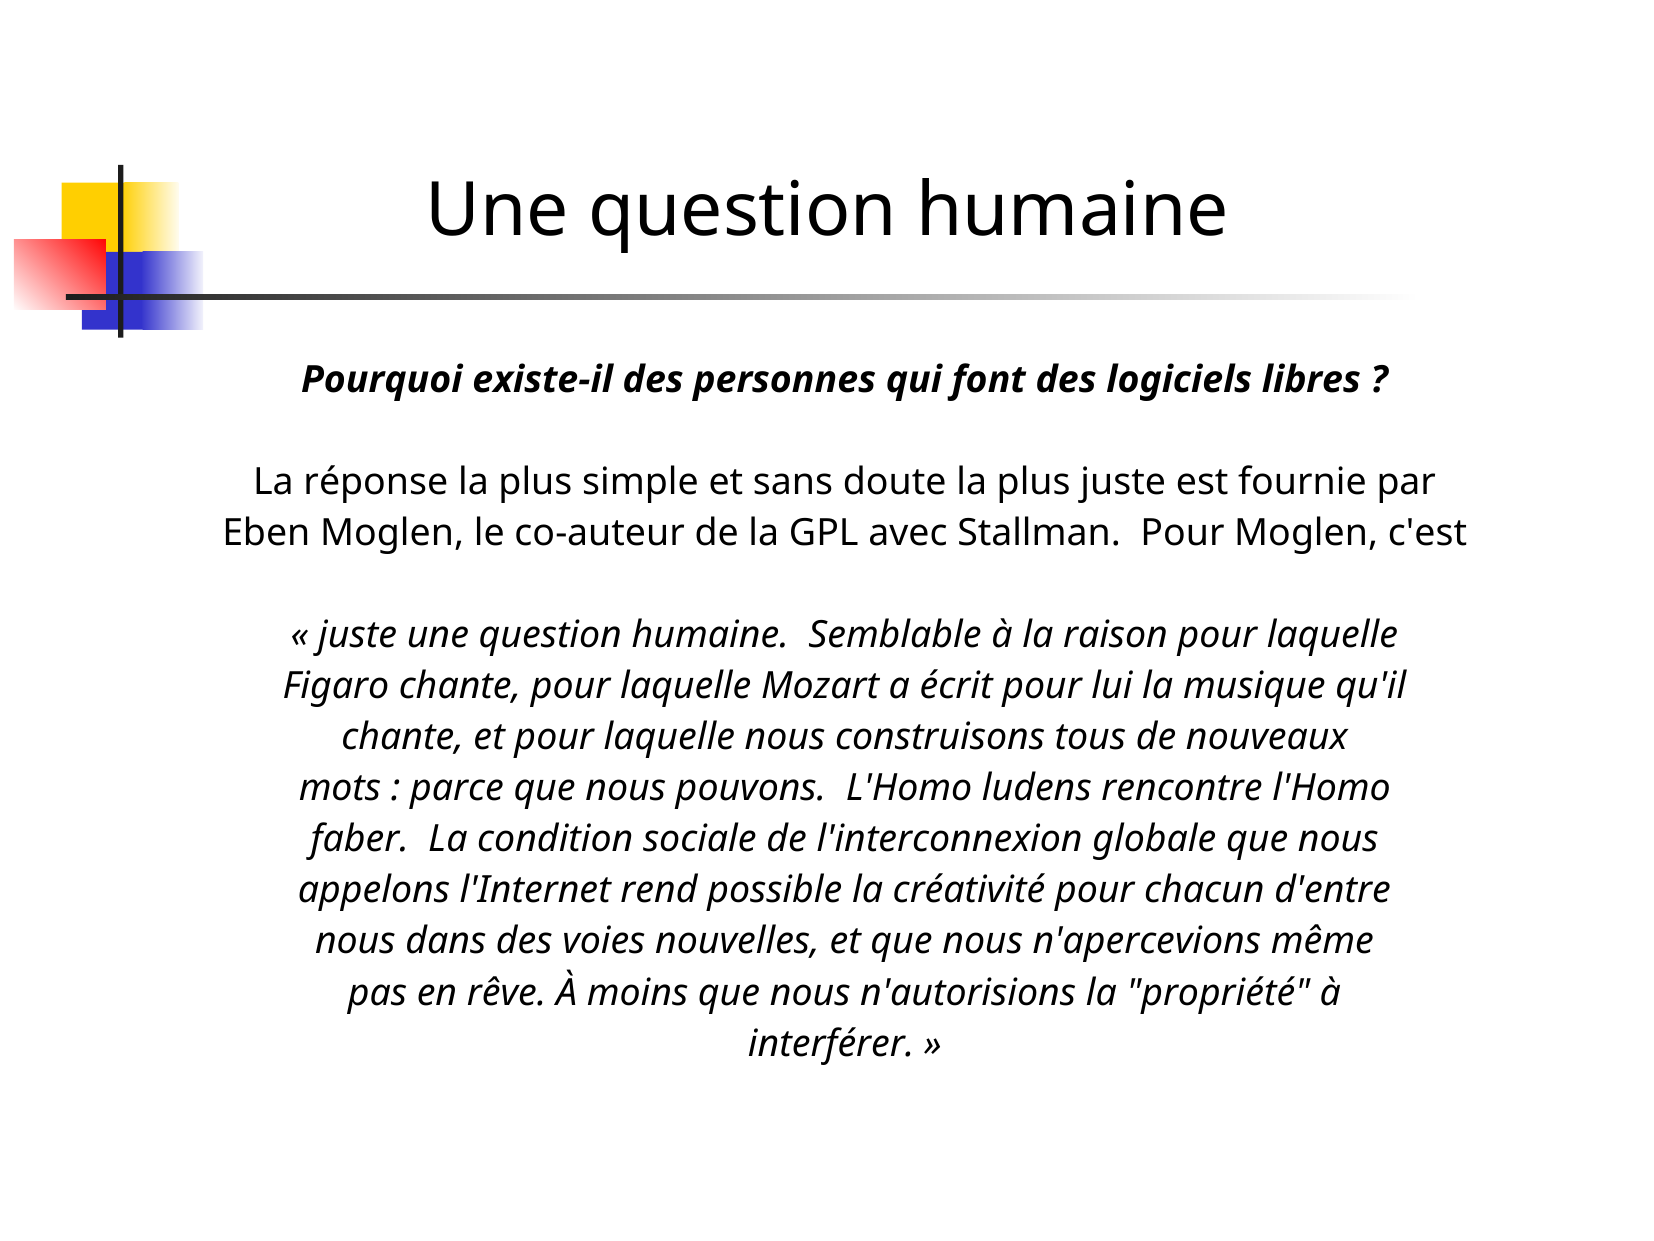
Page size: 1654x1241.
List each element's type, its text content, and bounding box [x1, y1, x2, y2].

subtitle Pourquoi existe-il des personnes qui font des logiciels libres ? La réponse la plus simple et sans doute la plus juste est fournie par Eben Moglen, le co-auteur de la GPL avec Stallman. Pour Moglen, c'est « juste une question humaine. Semblable à la raison pour laquelle Figaro chante, pour laquelle Mozart a écrit pour lui la musique qu'il chante, et pour laquelle nous construisons tous de nouveaux mots : parce que nous pouvons. L'Homo ludens rencontre l'Homo faber. La condition sociale de l'interconnexion globale que nous appelons l'Internet rend possible la créativité pour chacun d'entre nous dans des voies nouvelles, et que nous n'apercevions même pas en rêve. À moins que nous n'autorisions la "propriété" à interférer. » [121, 352, 1534, 1119]
title Une question humaine [121, 102, 1534, 311]
